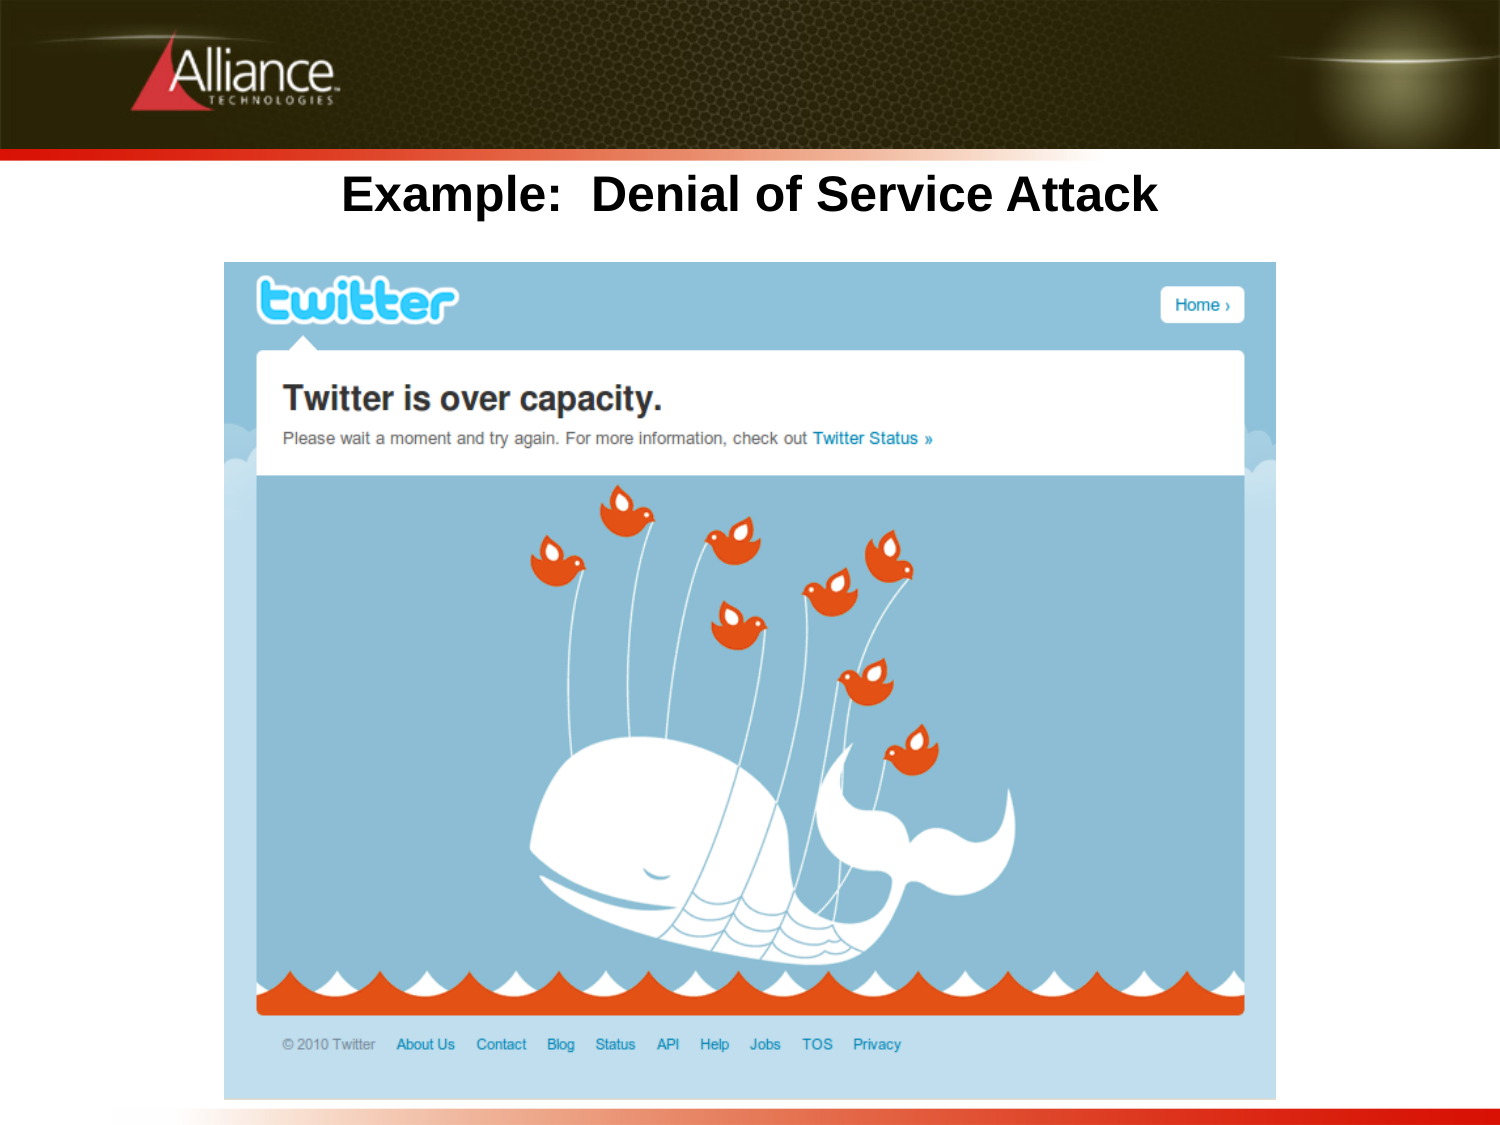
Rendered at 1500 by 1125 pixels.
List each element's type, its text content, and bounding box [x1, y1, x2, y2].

picture [114, 1109, 1500, 1125]
picture [0, 0, 1500, 161]
picture [224, 262, 1276, 1100]
text_box Example: Denial of Service Attack [0, 163, 1500, 225]
